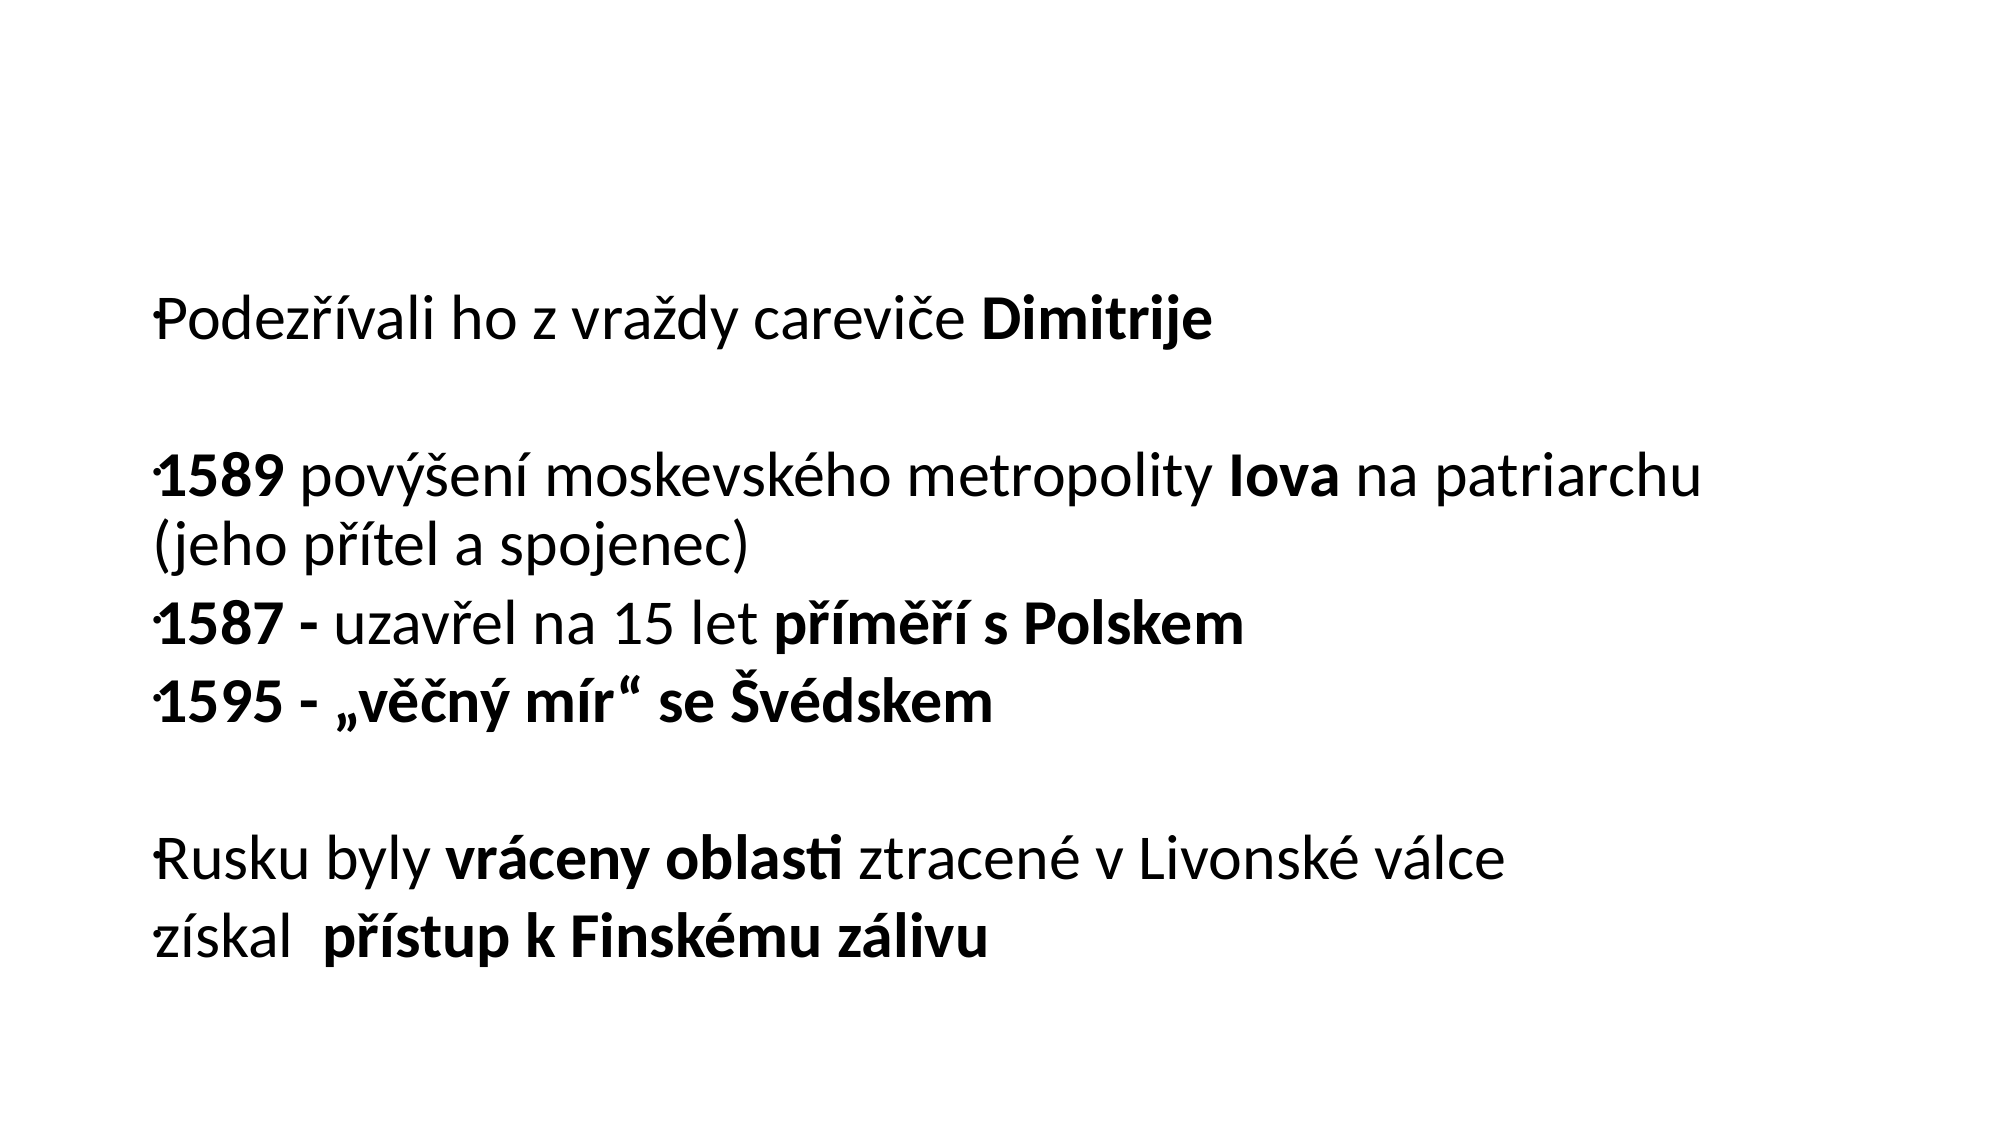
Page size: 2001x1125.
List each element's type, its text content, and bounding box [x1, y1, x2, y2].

list Podezřívali ho z vraždy careviče Dimitrije 1589 povýšení moskevského metropolity Iova na patriarchu (jeho přítel a spojenec) 1587 - uzavřel na 15 let příměří s Polskem 1595 - „věčný mír“ se Švédskem Rusku byly vráceny oblasti ztracené v Livonské válce získal přístup k Finskému zálivu [137, 277, 1863, 992]
